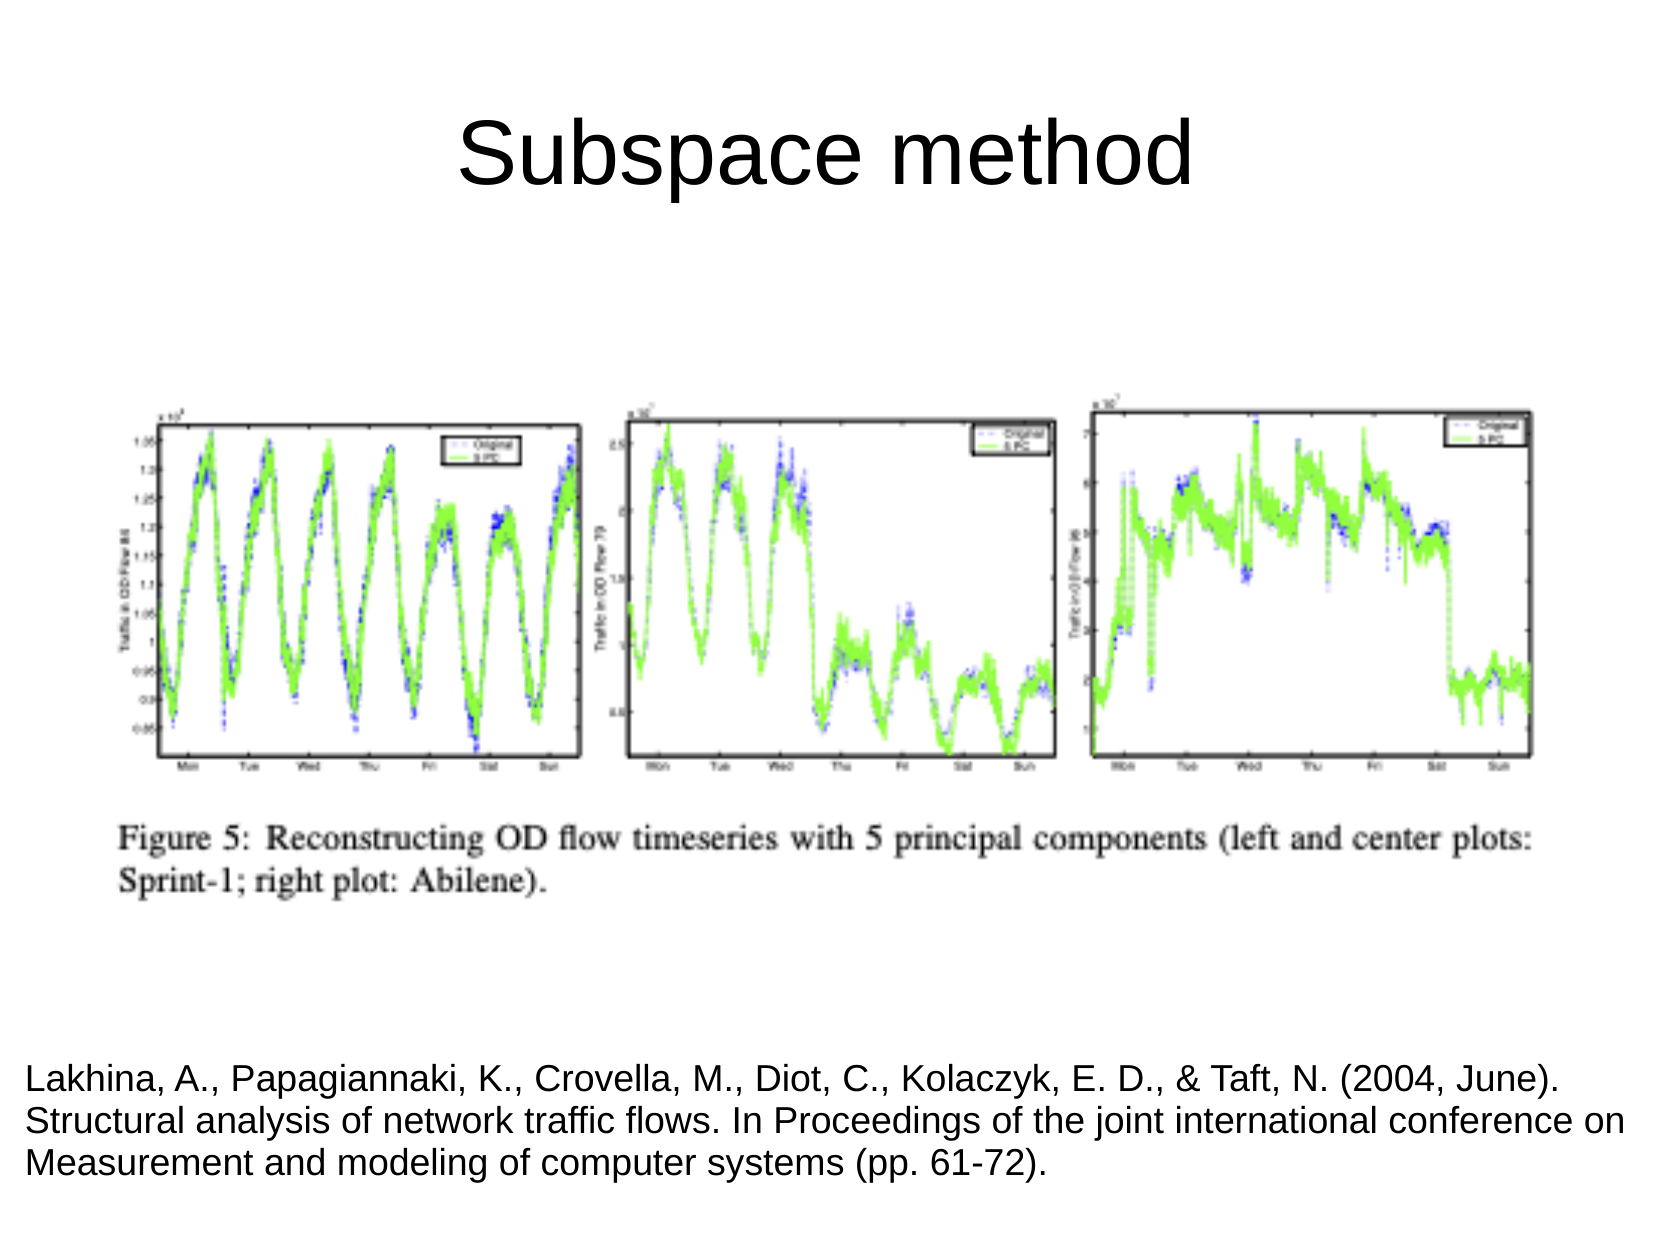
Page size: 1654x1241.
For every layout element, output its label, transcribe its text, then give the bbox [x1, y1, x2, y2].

picture [82, 379, 1571, 920]
title Subspace method [82, 49, 1571, 257]
text_box Lakhina, A., Papagiannaki, K., Crovella, M., Diot, C., Kolaczyk, E. D., & Taft, N. (2004, June). Structural analysis of network traffic flows. In Proceedings of the joint international conference on Measurement and modeling of computer systems (pp. 61-72). [10, 1049, 1645, 1195]
